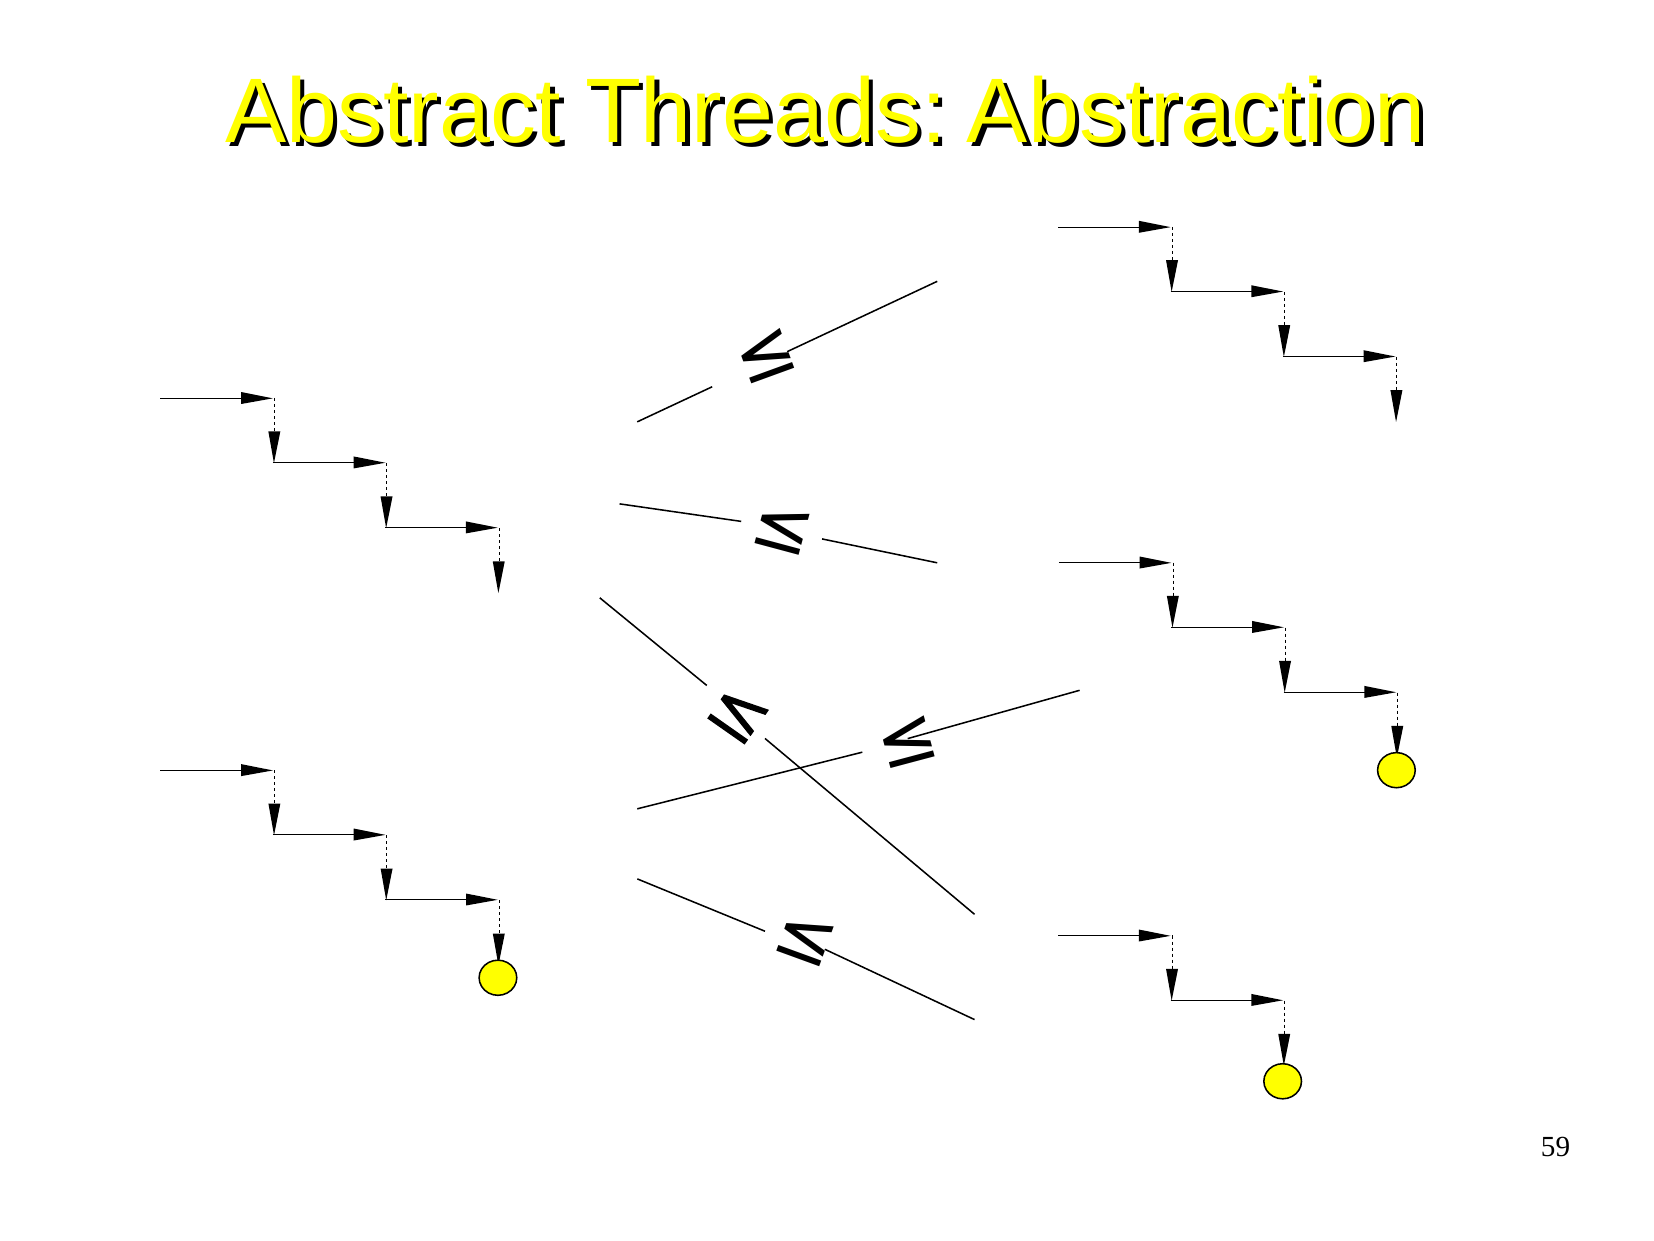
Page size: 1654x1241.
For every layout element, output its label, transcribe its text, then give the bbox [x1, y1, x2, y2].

text_box ≤ [706, 296, 804, 417]
text_box ≤ [797, 930, 831, 950]
text_box ≤ [656, 643, 788, 792]
text_box [479, 960, 517, 996]
text_box [1263, 1063, 1302, 1099]
text_box ≤ [774, 520, 808, 539]
text_box ≤ [734, 705, 764, 730]
text_box ≤ [727, 464, 818, 583]
title Abstract Threads: Abstraction [82, 6, 1571, 200]
text_box ≤ [850, 679, 957, 805]
text_box ≤ [753, 334, 787, 355]
text_box [1377, 752, 1416, 788]
text_box ≤ [736, 872, 845, 1022]
